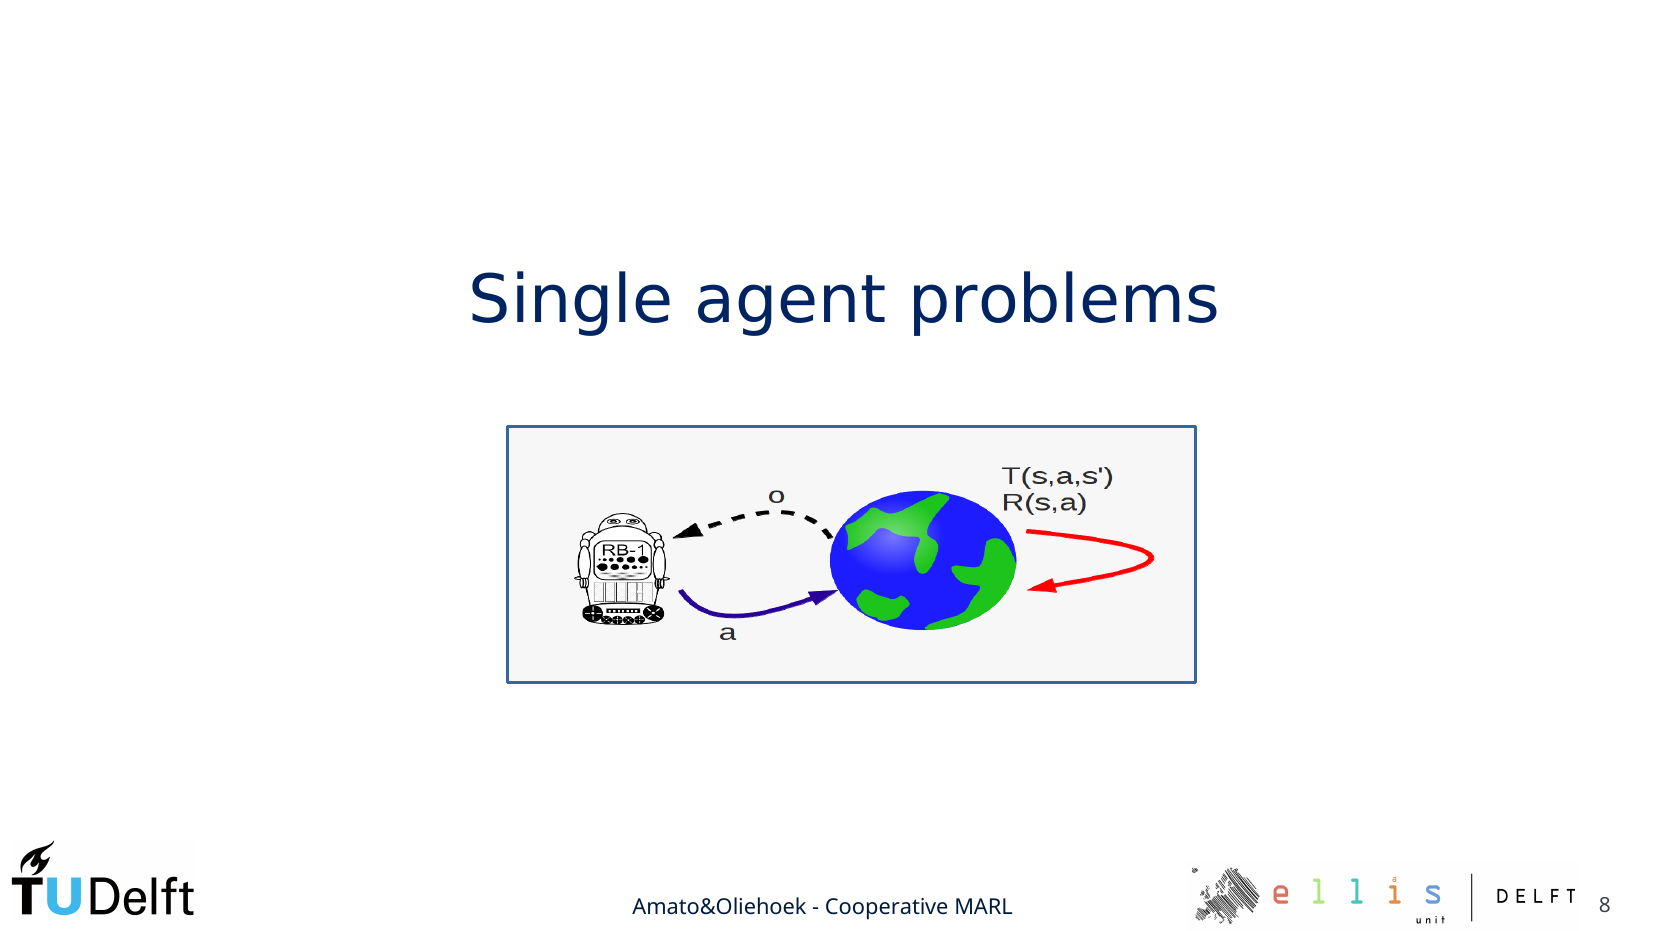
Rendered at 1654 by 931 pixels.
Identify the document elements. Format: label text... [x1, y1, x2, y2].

subtitle Single agent problems [63, 124, 1571, 757]
picture [509, 427, 1195, 681]
picture [11, 840, 195, 917]
picture [1186, 860, 1580, 931]
